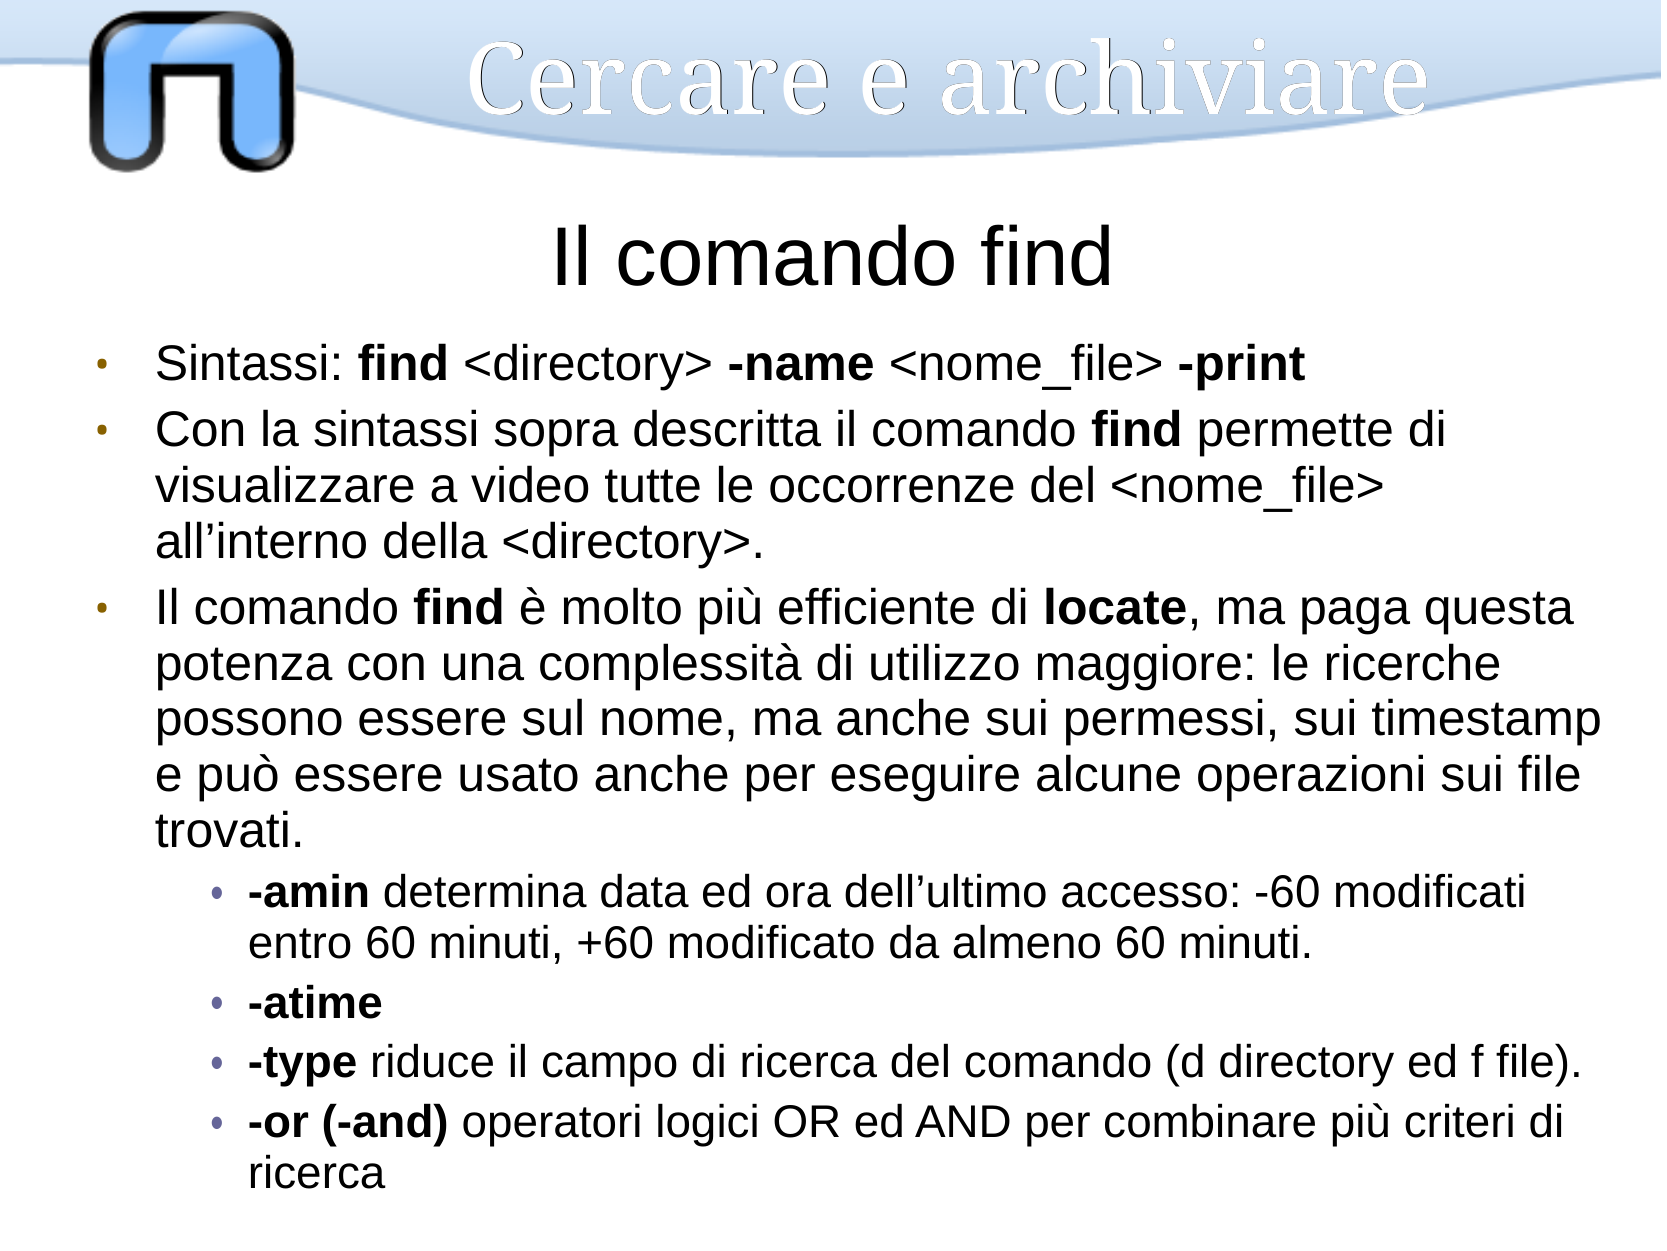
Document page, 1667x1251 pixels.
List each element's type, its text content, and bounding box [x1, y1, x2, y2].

text_box Cercare e archiviare [449, 0, 1553, 167]
picture [0, 0, 1667, 1251]
list Sintassi: find <directory> -name <nome_file> -print Con la sintassi sopra descritta il comando find permette di visualizzare a video tutte le occorrenze del <nome_file> all’interno della <directory>. Il comando find è molto più efficiente di locate, ma paga questa potenza con una complessità di utilizzo maggiore: le ricerche possono essere sul nome, ma anche sui permessi, sui timestamp e può essere usato anche per eseguire alcune operazioni sui file trovati. -amin determina data ed ora dell’ultimo accesso: -60 modificati entro 60 minuti, +60 modificato da almeno 60 minuti. -atime -type riduce il campo di ricerca del comando (d directory ed f file). -or (-and) operatori logici OR ed AND per combinare più criteri di ricerca [45, 327, 1623, 1207]
title Il comando find [125, 180, 1542, 327]
